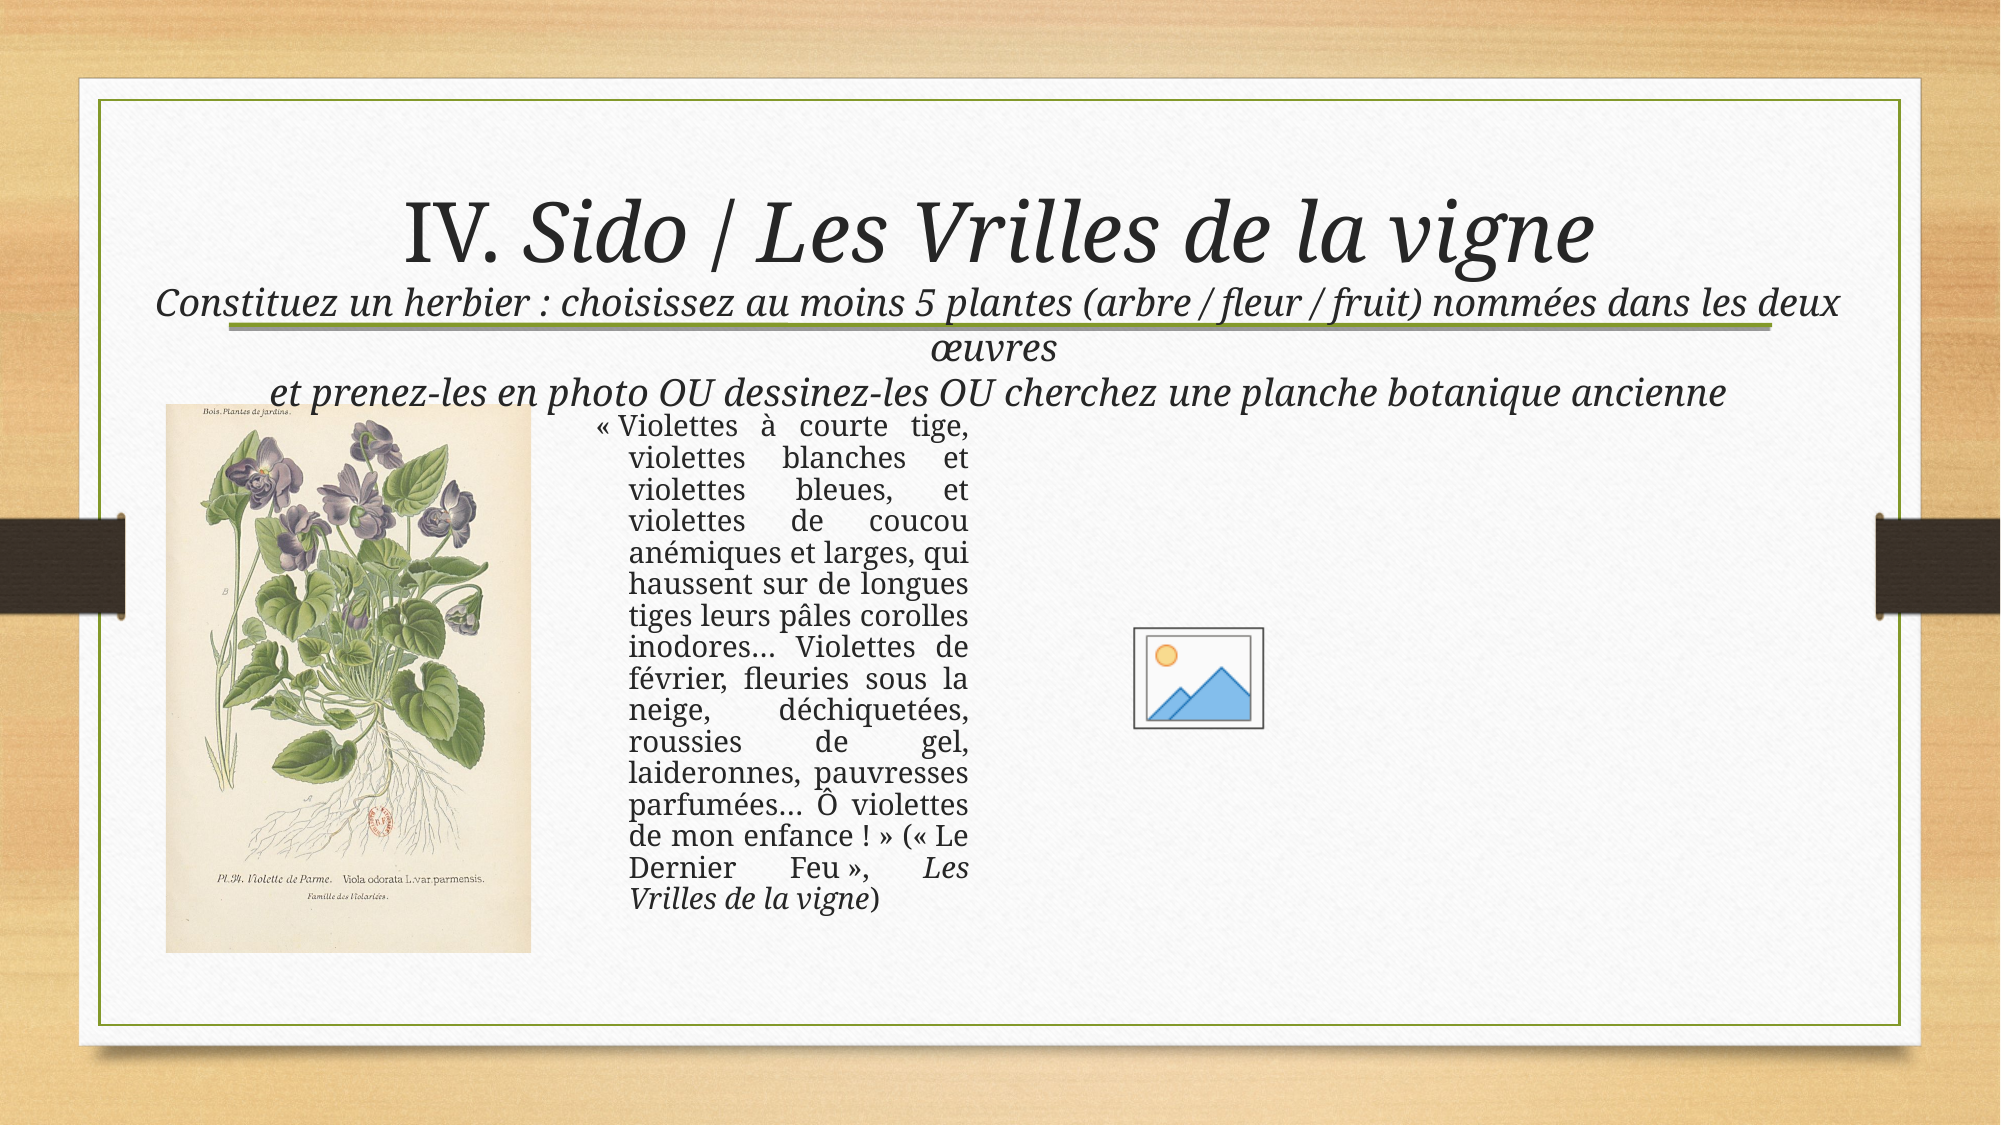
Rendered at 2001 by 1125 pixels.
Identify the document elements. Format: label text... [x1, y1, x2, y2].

text_box Constituez un herbier : choisissez au moins 5 plantes (arbre / fleur / fruit) nommées dans les deux œuvres et prenez-les en photo OU dessinez-les OU cherchez une planche botanique ancienne [100, 271, 1898, 350]
title IV. Sido / Les Vrilles de la vigne [212, 161, 1788, 271]
list « Violettes à courte tige, violettes blanches et violettes bleues, et violettes de coucou anémiques et larges, qui haussent sur de longues tiges leurs pâles corolles inodores… Violettes de février, fleuries sous la neige, déchiquetées, roussies de gel, laideronnes, pauvresses parfumées… Ô violettes de mon enfance ! » (« Le Dernier Feu », Les Vrilles de la vigne) [547, 404, 985, 953]
picture [165, 404, 532, 953]
picture [1016, 404, 1382, 953]
